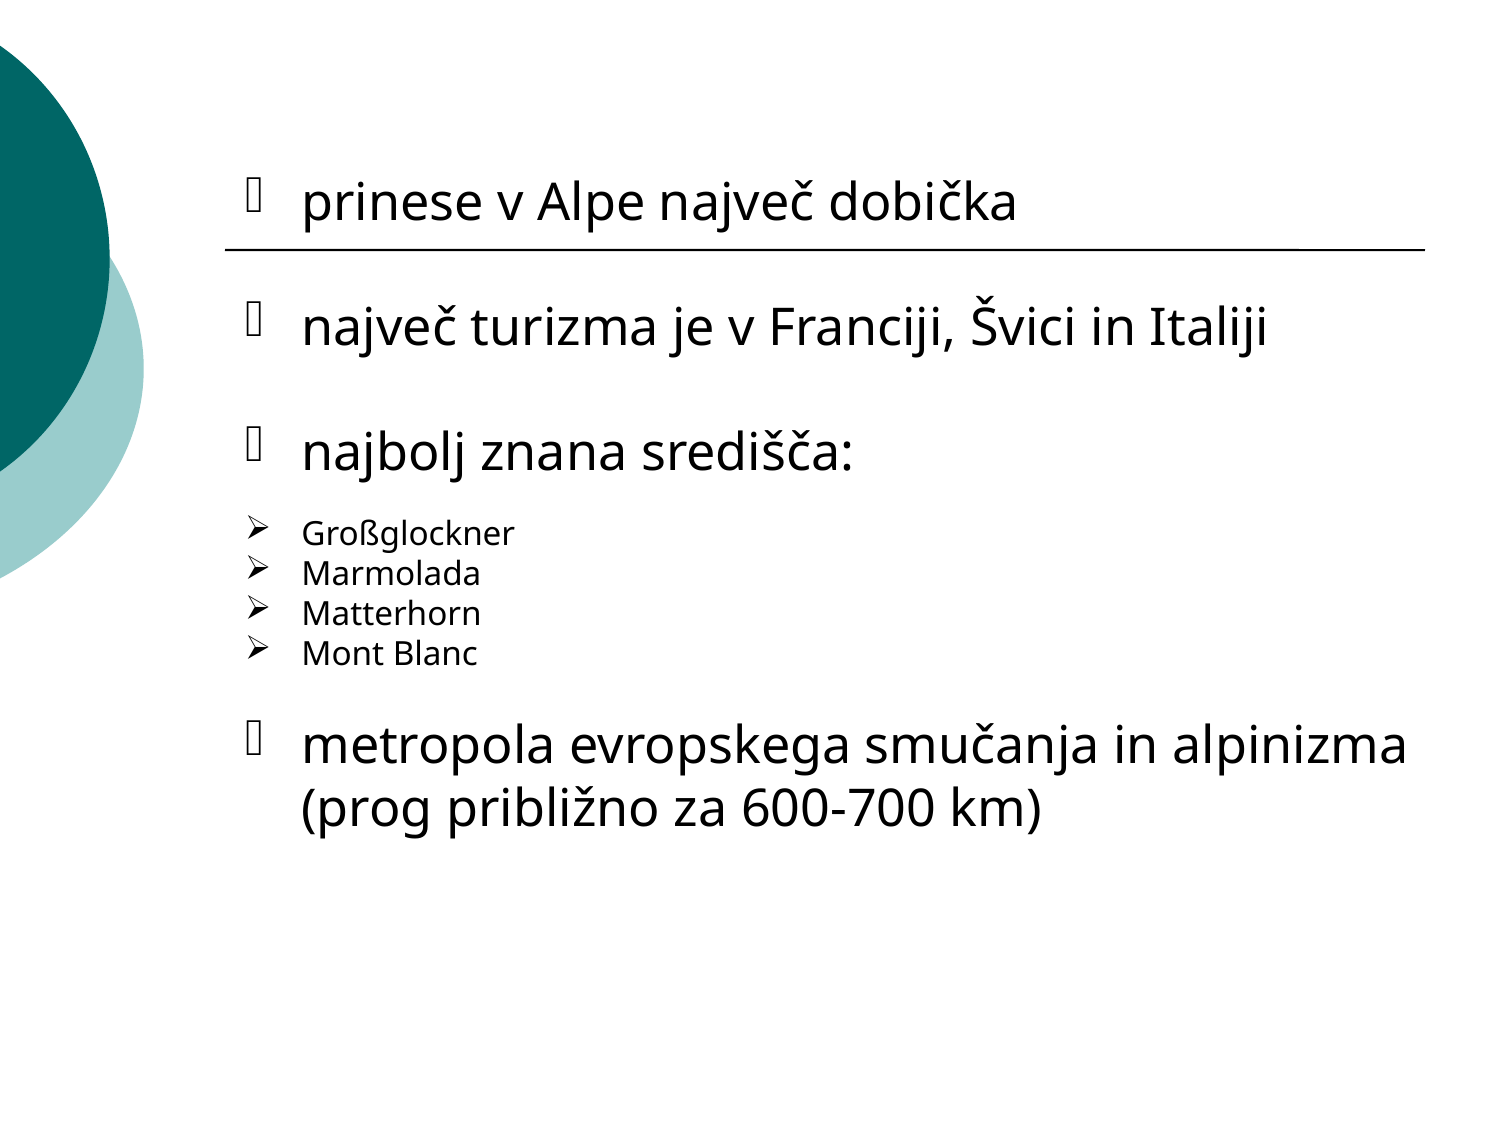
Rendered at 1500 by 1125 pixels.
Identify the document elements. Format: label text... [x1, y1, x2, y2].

list prinese v Alpe največ dobička največ turizma je v Franciji, Švici in Italiji najbolj znana središča: Großglockner Marmolada Matterhorn Mont Blanc metropola evropskega smučanja in alpinizma (prog približno za 600-700 km) [230, 160, 1430, 999]
